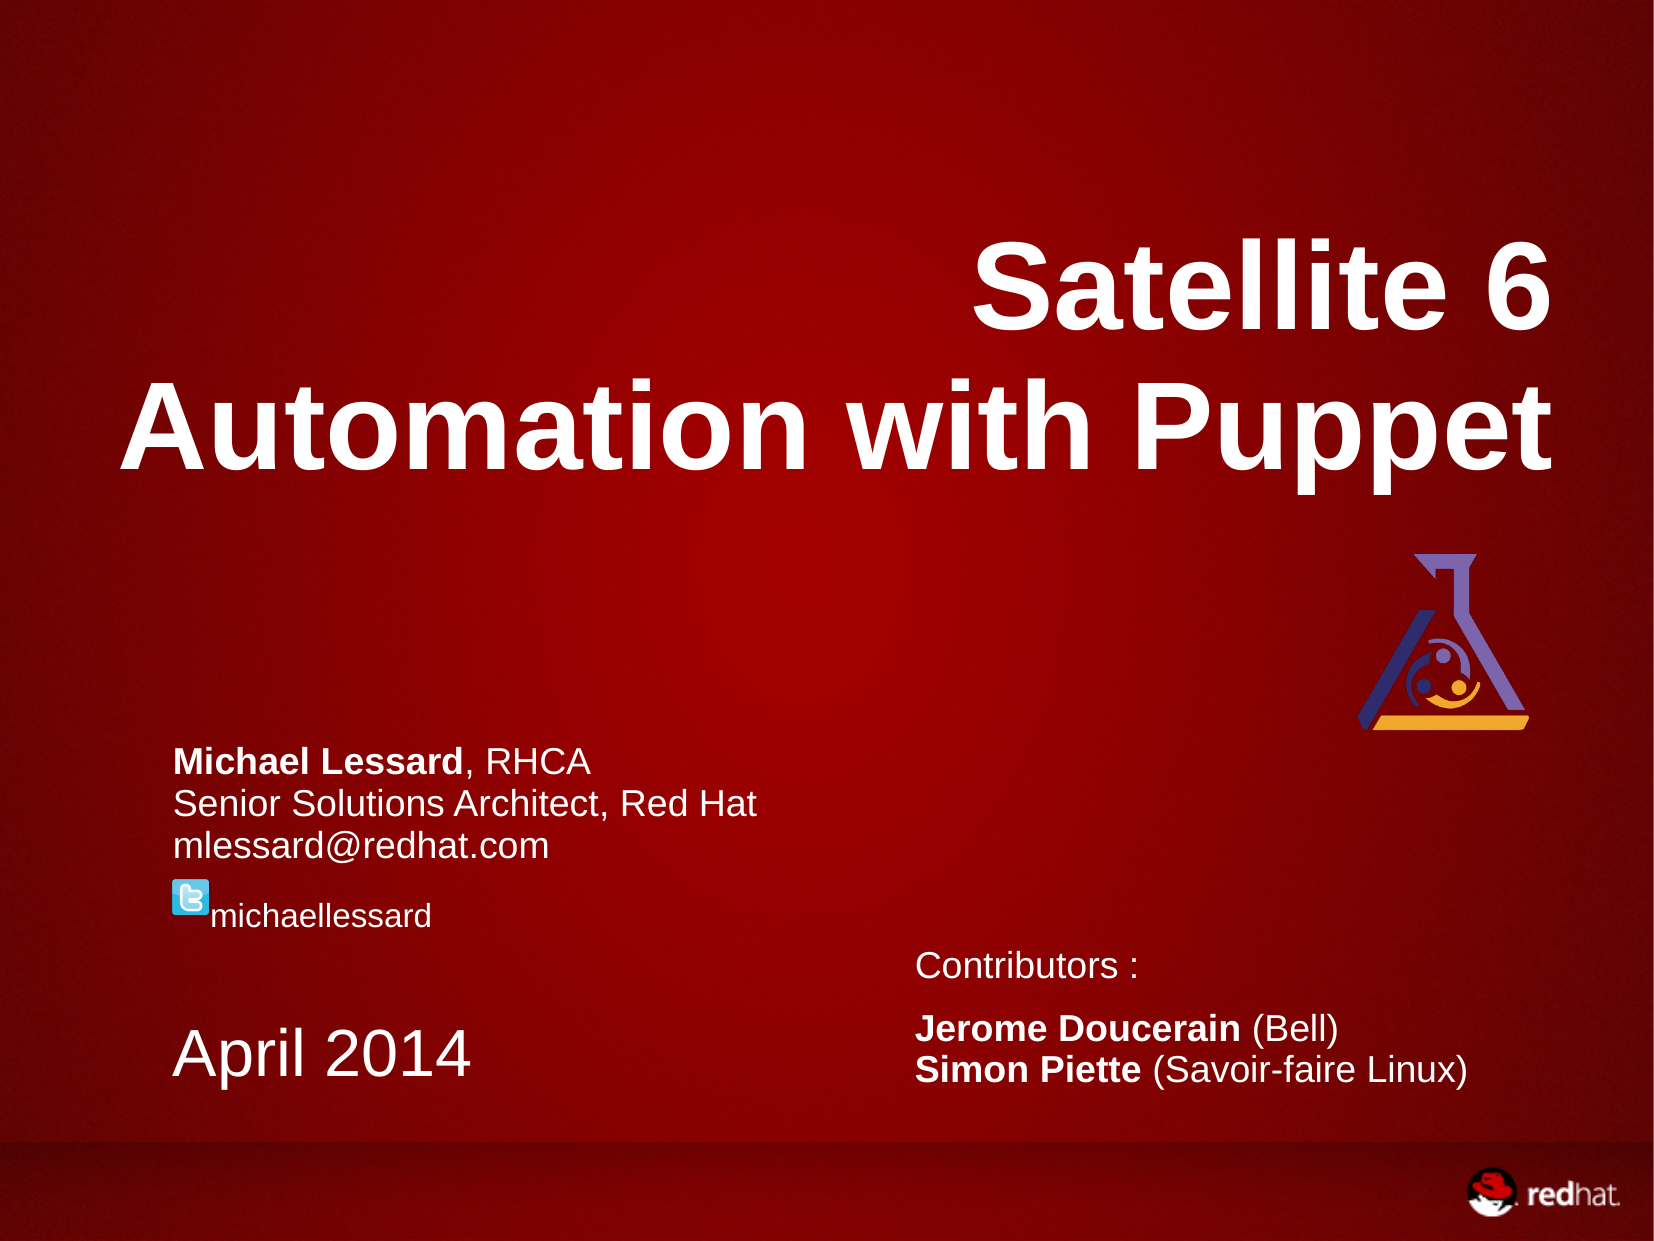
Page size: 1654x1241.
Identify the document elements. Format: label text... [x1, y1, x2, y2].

text_box Satellite 6 Automation with Puppet [102, 208, 1603, 579]
picture [0, 0, 1654, 1241]
picture [171, 878, 210, 916]
text_box Contributors : Jerome Doucerain (Bell) Simon Piette (Savoir-faire Linux) [900, 915, 1654, 1201]
text_box Michael Lessard, RHCA Senior Solutions Architect, Red Hat mlessard@redhat.com michaellessard April 2014 [158, 712, 1426, 1078]
